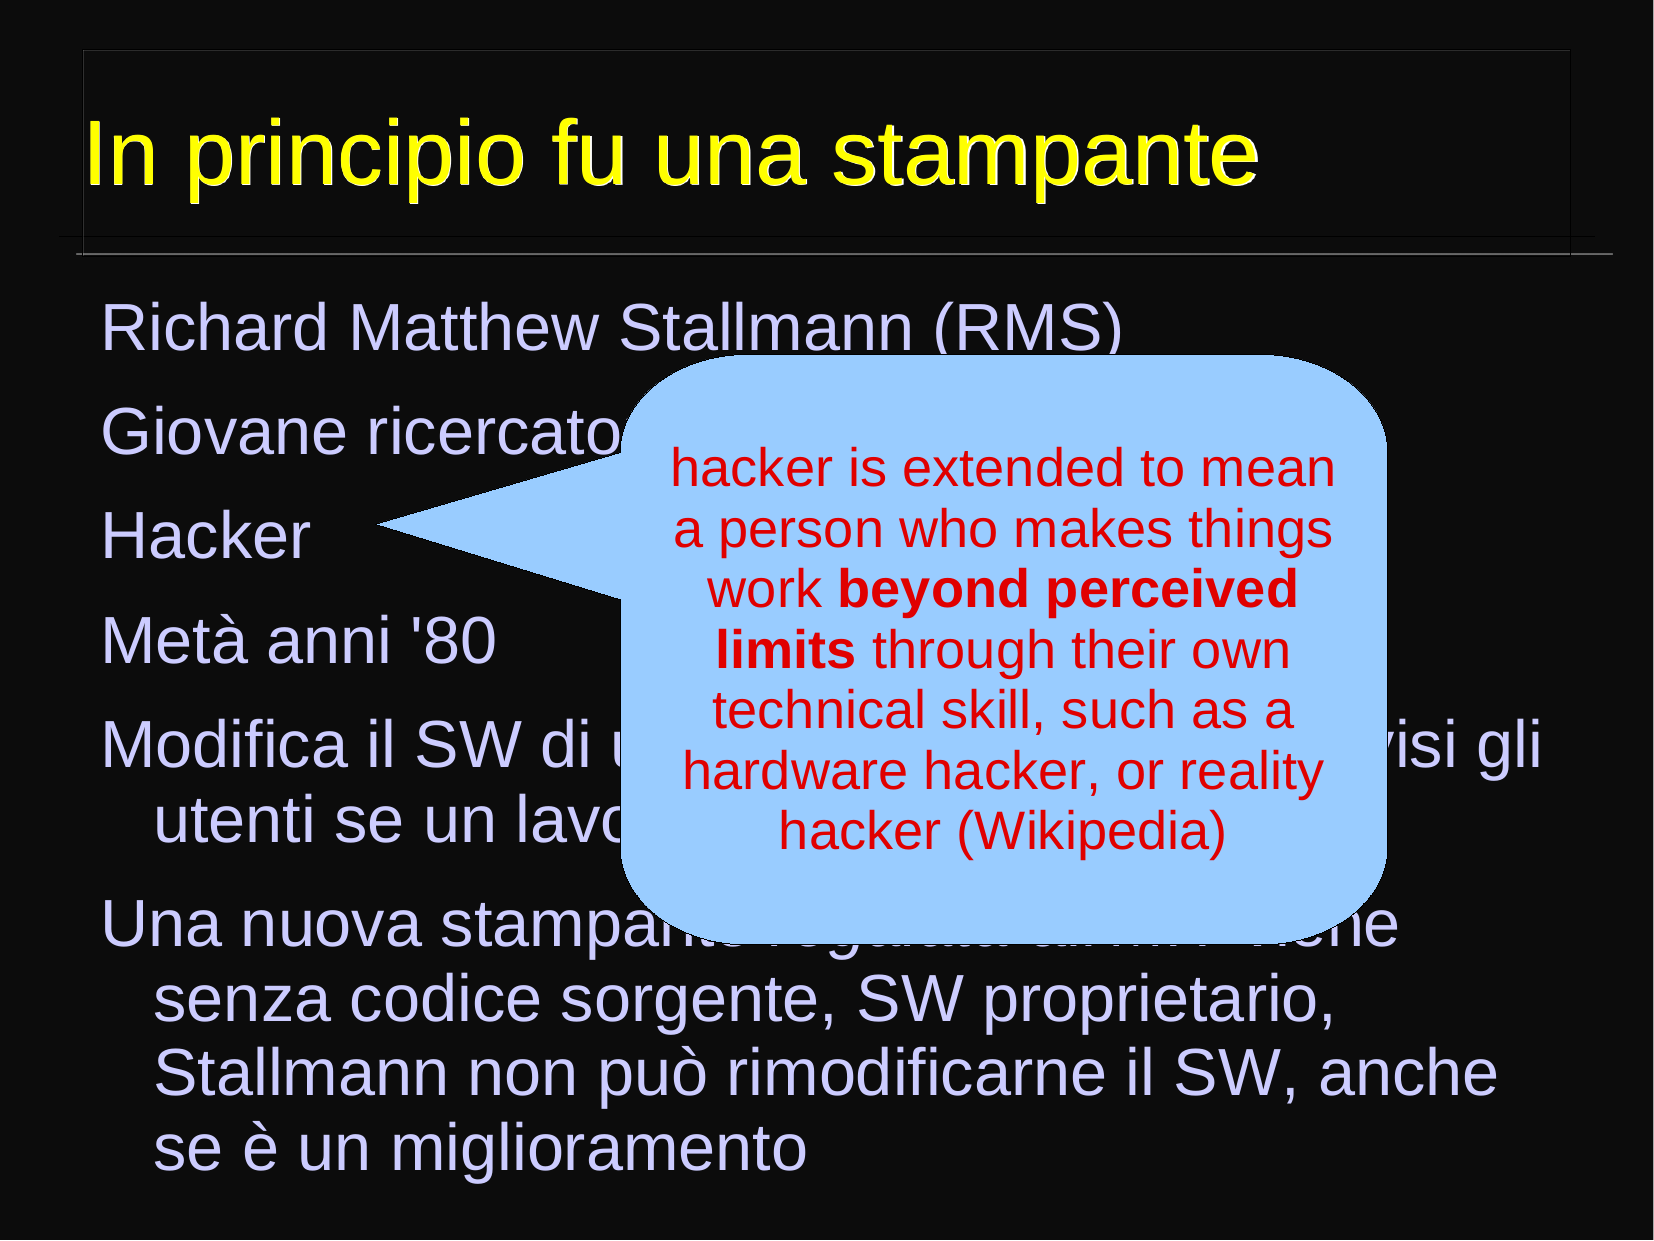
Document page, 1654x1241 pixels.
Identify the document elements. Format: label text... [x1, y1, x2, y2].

text_box hacker is extended to mean a person who makes things work beyond perceived limits through their own technical skill, such as a hardware hacker, or reality hacker (Wikipedia) [375, 354, 1388, 945]
title In principio fu una stampante [82, 49, 1571, 257]
list Richard Matthew Stallmann (RMS) Giovane ricercatore al MIT Hacker Metà anni '80 Modifica il SW di una stampante perché avvisi gli utenti se un lavoro è inceppato Una nuova stampante regalata all'MIT viene senza codice sorgente, SW proprietario, Stallmann non può rimodificarne il SW, anche se è un miglioramento [82, 290, 1571, 1185]
